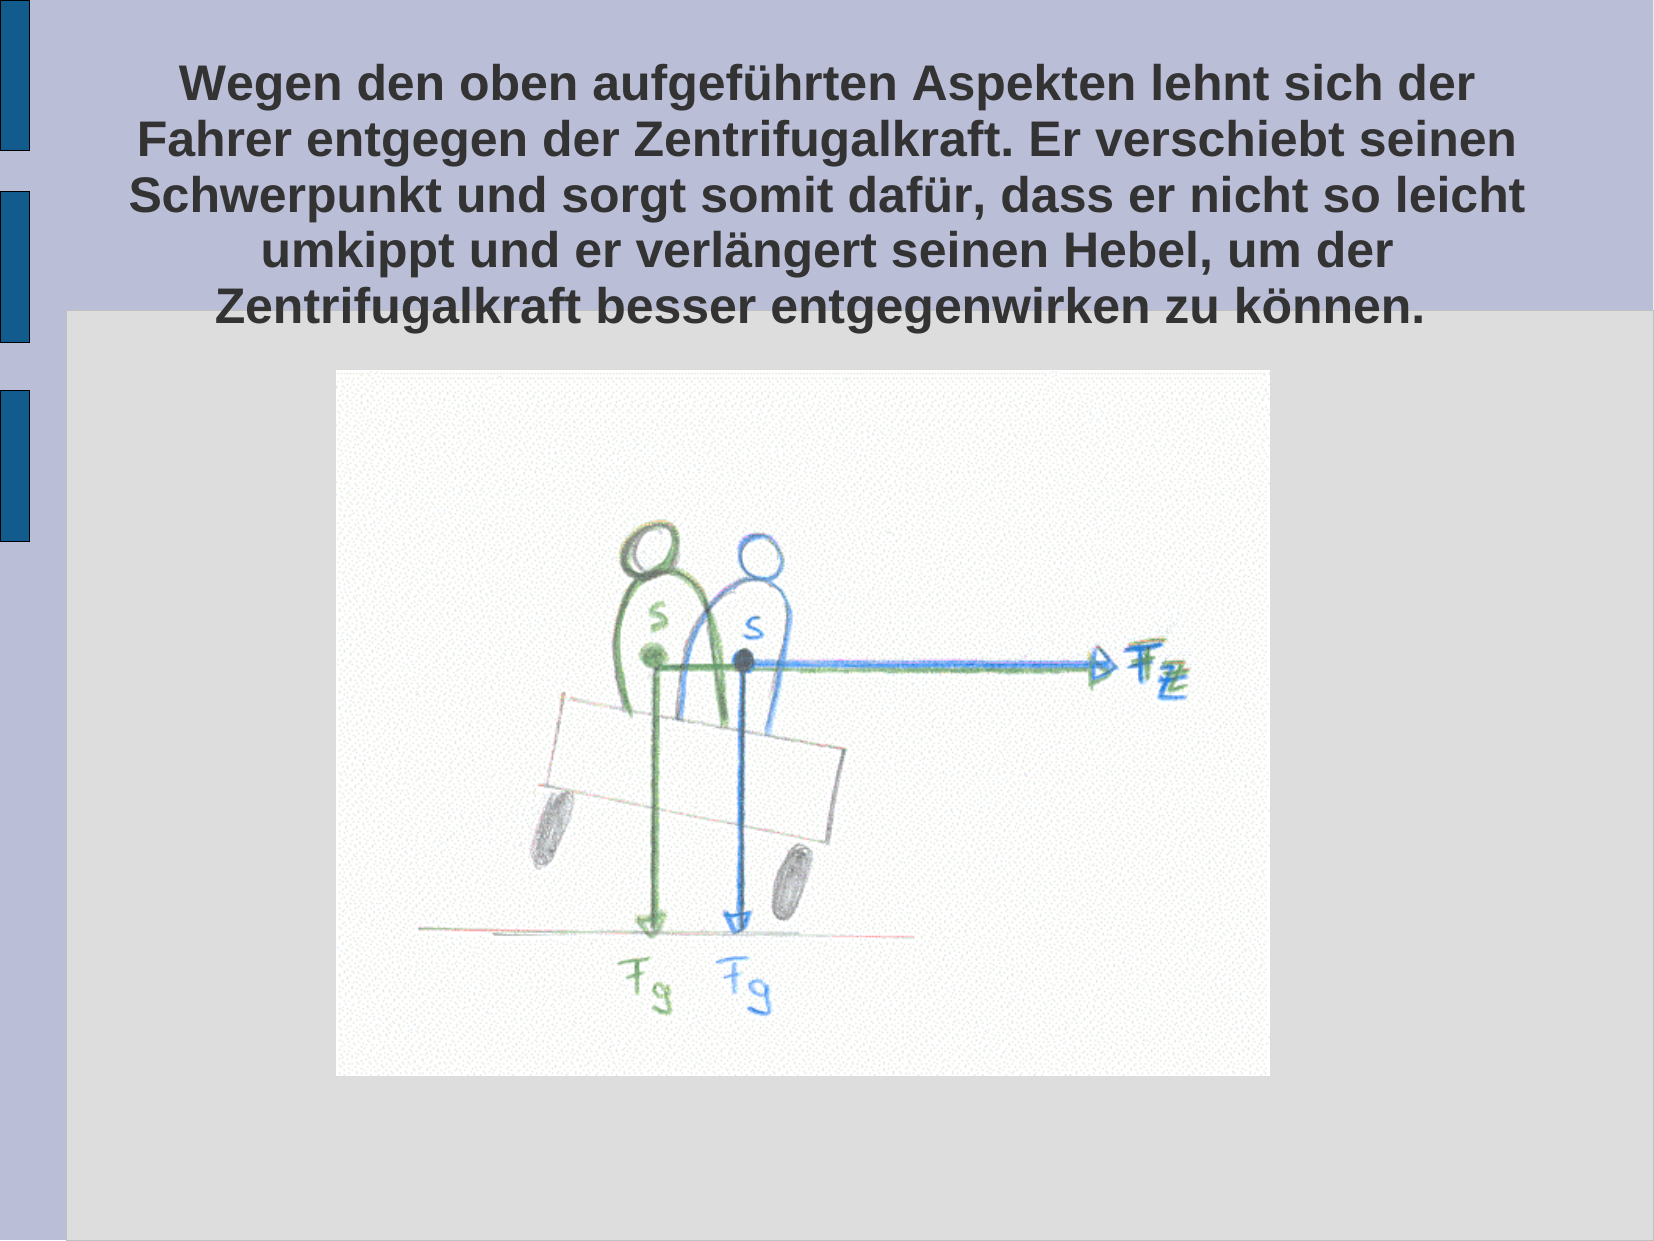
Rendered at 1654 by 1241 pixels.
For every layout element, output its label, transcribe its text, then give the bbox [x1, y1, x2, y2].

chart [177, 340, 1590, 1123]
title Wegen den oben aufgeführten Aspekten lehnt sich der Fahrer entgegen der Zentrifugalkraft. Er verschiebt seinen Schwerpunkt und sorgt somit dafür, dass er nicht so leicht umkippt und er verlängert seinen Hebel, um der Zentrifugalkraft besser entgegenwirken zu können. [121, 52, 1534, 338]
